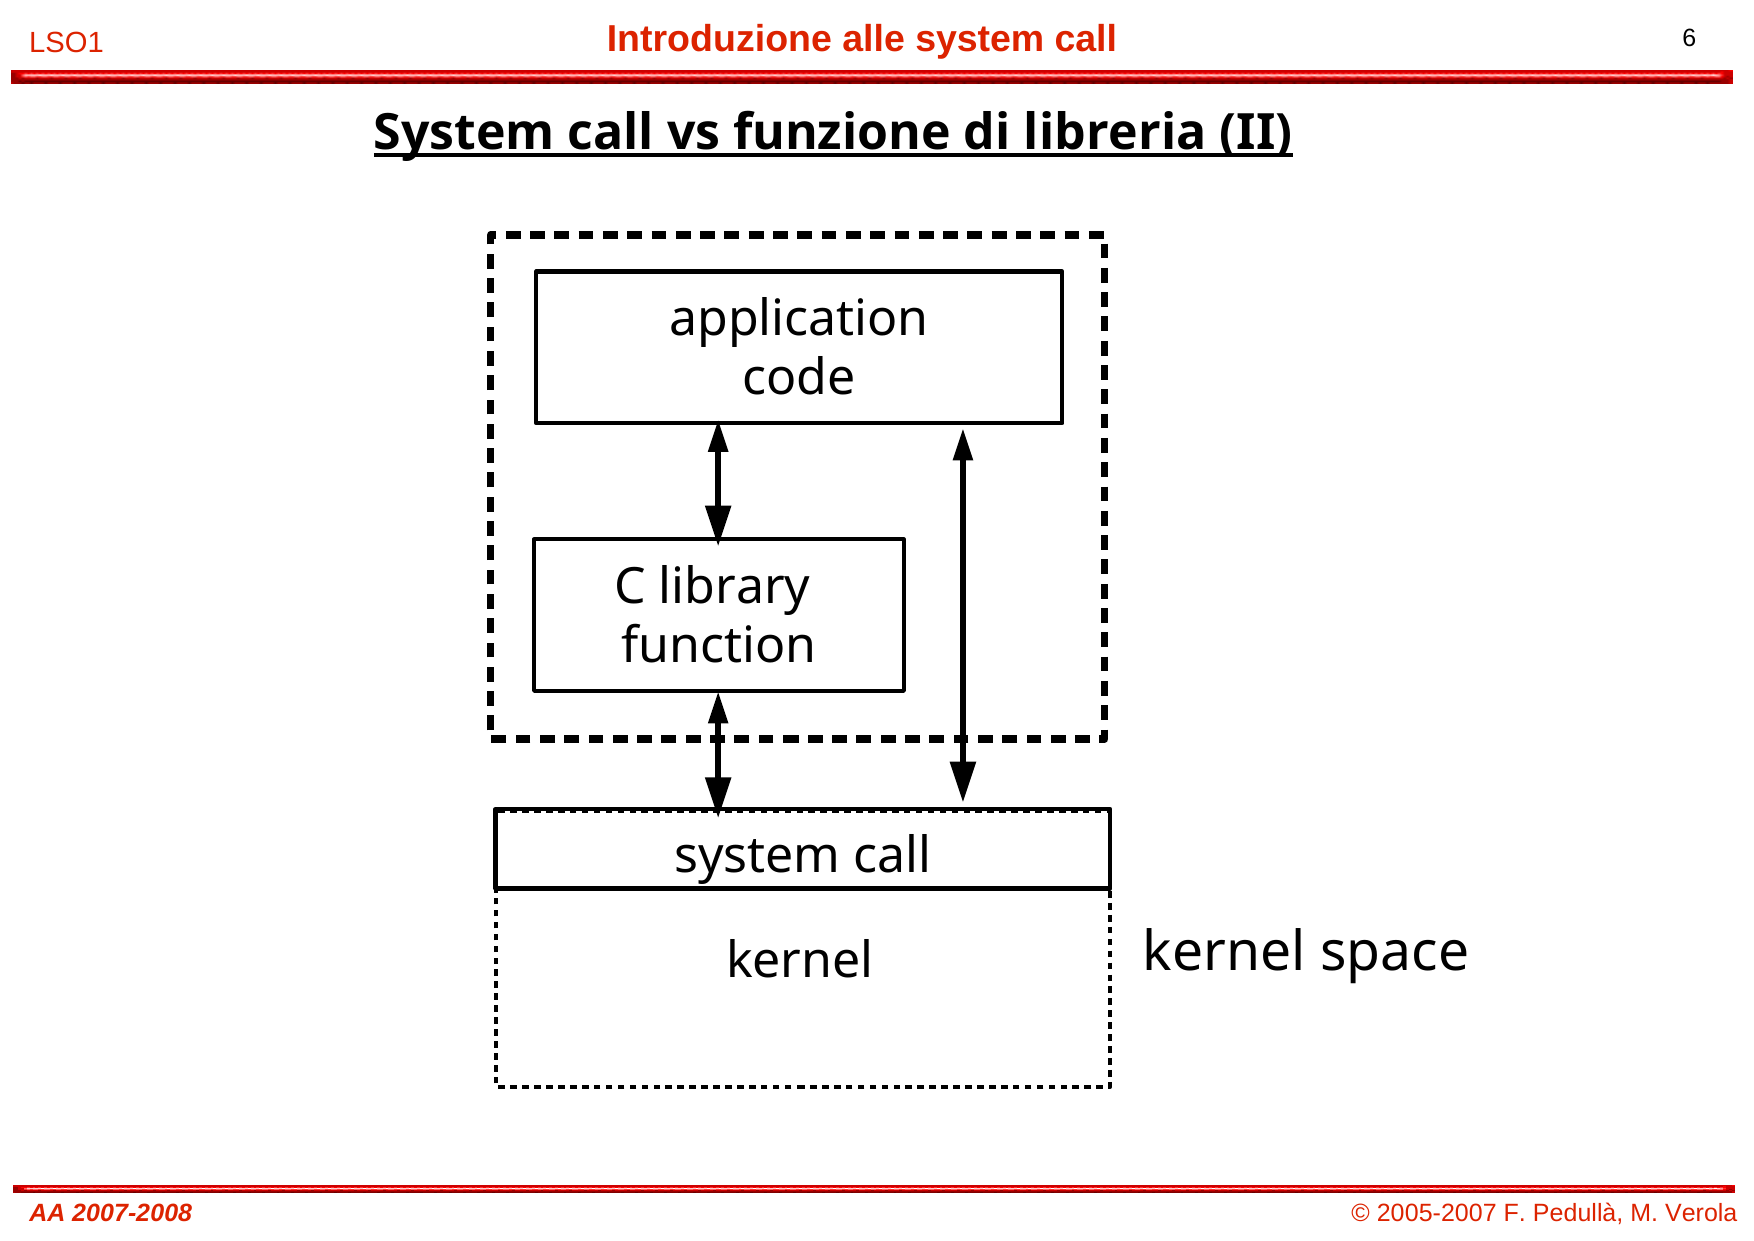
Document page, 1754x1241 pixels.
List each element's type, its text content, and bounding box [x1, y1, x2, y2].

picture [11, 70, 1733, 84]
text_box C library function [534, 533, 904, 697]
title System call vs funzione di libreria (II) [358, 84, 1385, 180]
text_box kernel space [1130, 911, 1482, 1011]
text_box application code [536, 267, 1063, 428]
text_box system call [495, 793, 1111, 904]
picture [13, 1185, 1735, 1193]
text_box kernel [609, 923, 991, 1023]
